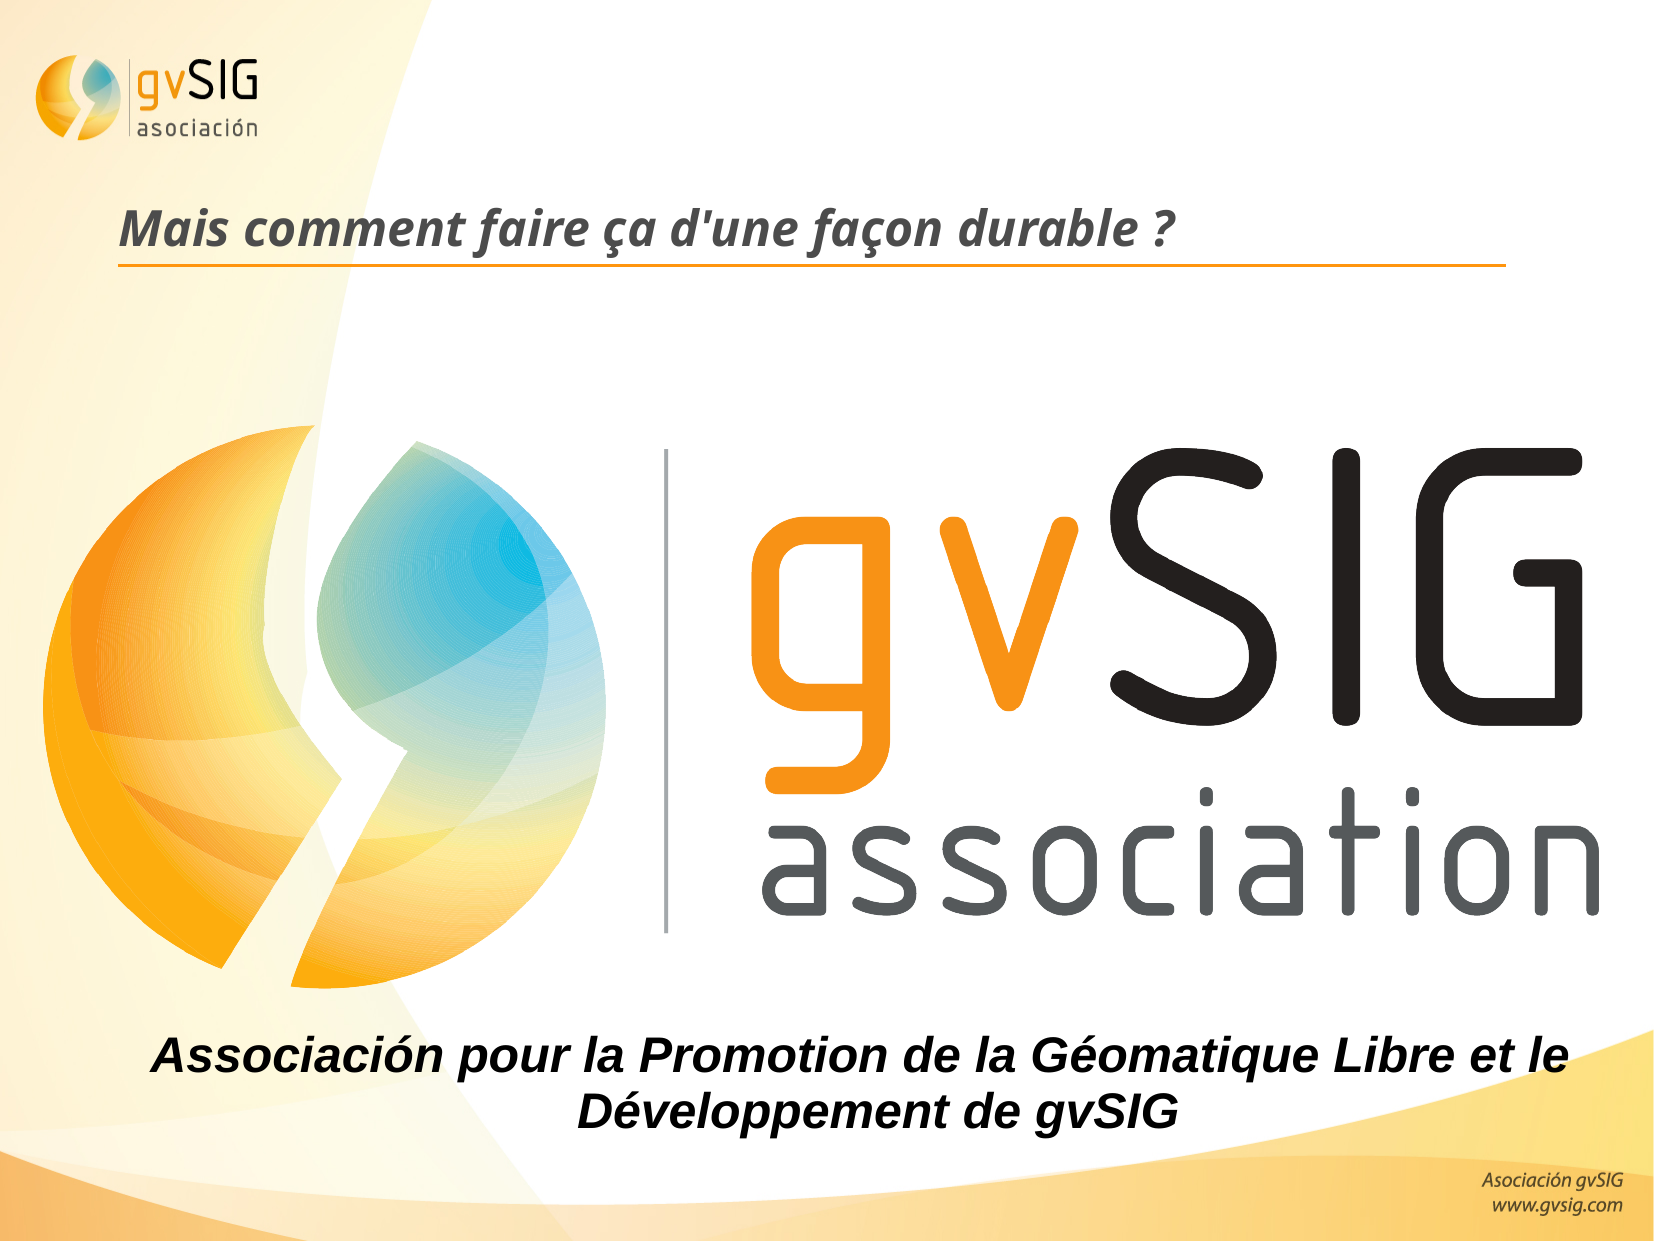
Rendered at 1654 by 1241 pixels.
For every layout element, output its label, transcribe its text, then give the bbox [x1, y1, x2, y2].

text_box Associación pour la Promotion de la Géomatique Libre et le Développement de gvSIG [21, 1027, 1654, 1139]
title Mais comment faire ça d'une façon durable ? [118, 177, 1607, 276]
picture [0, 0, 1654, 1241]
